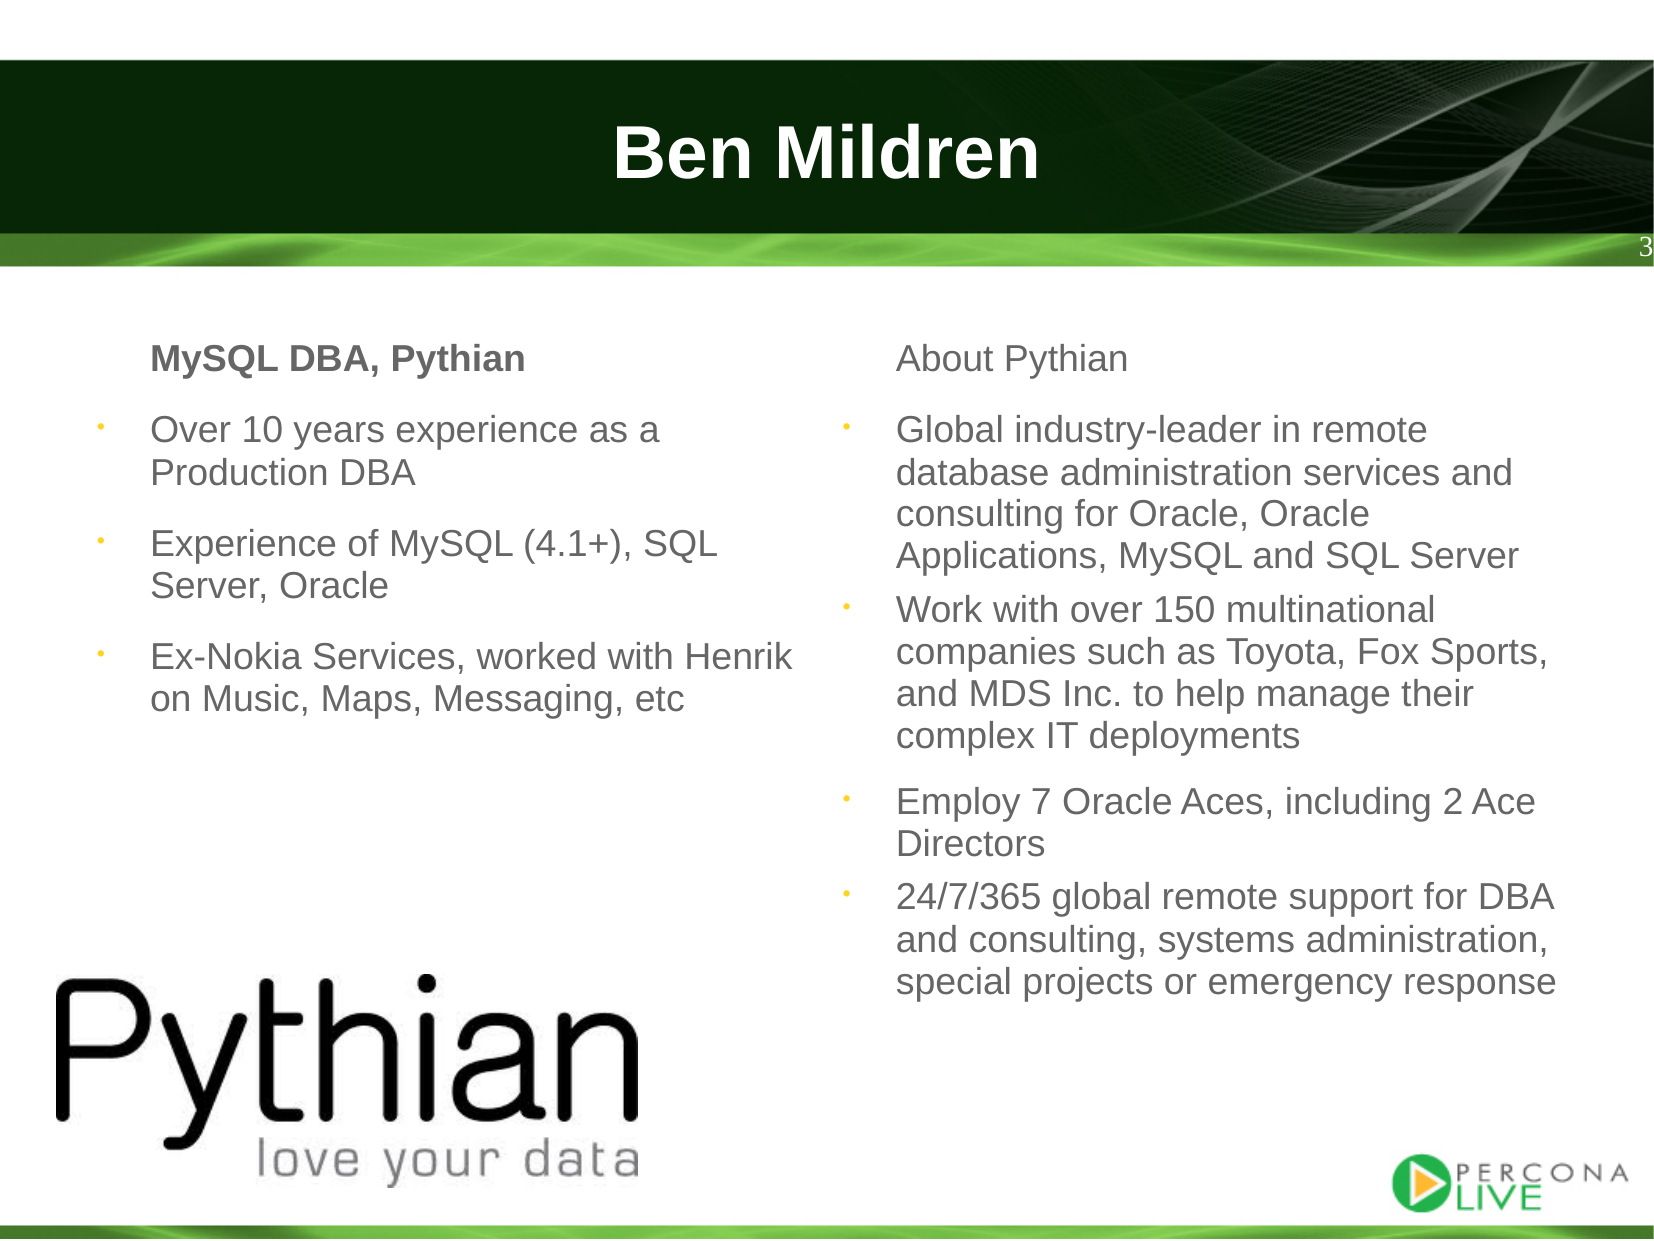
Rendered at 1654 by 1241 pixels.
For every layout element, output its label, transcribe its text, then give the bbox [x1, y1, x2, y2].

title Ben Mildren [82, 49, 1571, 257]
picture [0, 1, 1654, 1239]
list About Pythian Global industry-leader in remote database administration services and consulting for Oracle, Oracle Applications, MySQL and SQL Server Work with over 150 multinational companies such as Toyota, Fox Sports, and MDS Inc. to help manage their complex IT deployments Employ 7 Oracle Aces, including 2 Ace Directors 24/7/365 global remote support for DBA and consulting, systems administration, special projects or emergency response [826, 337, 1571, 1109]
list MySQL DBA, Pythian Over 10 years experience as a Production DBA Experience of MySQL (4.1+), SQL Server, Oracle Ex-Nokia Services, worked with Henrik on Music, Maps, Messaging, etc [79, 337, 826, 1109]
